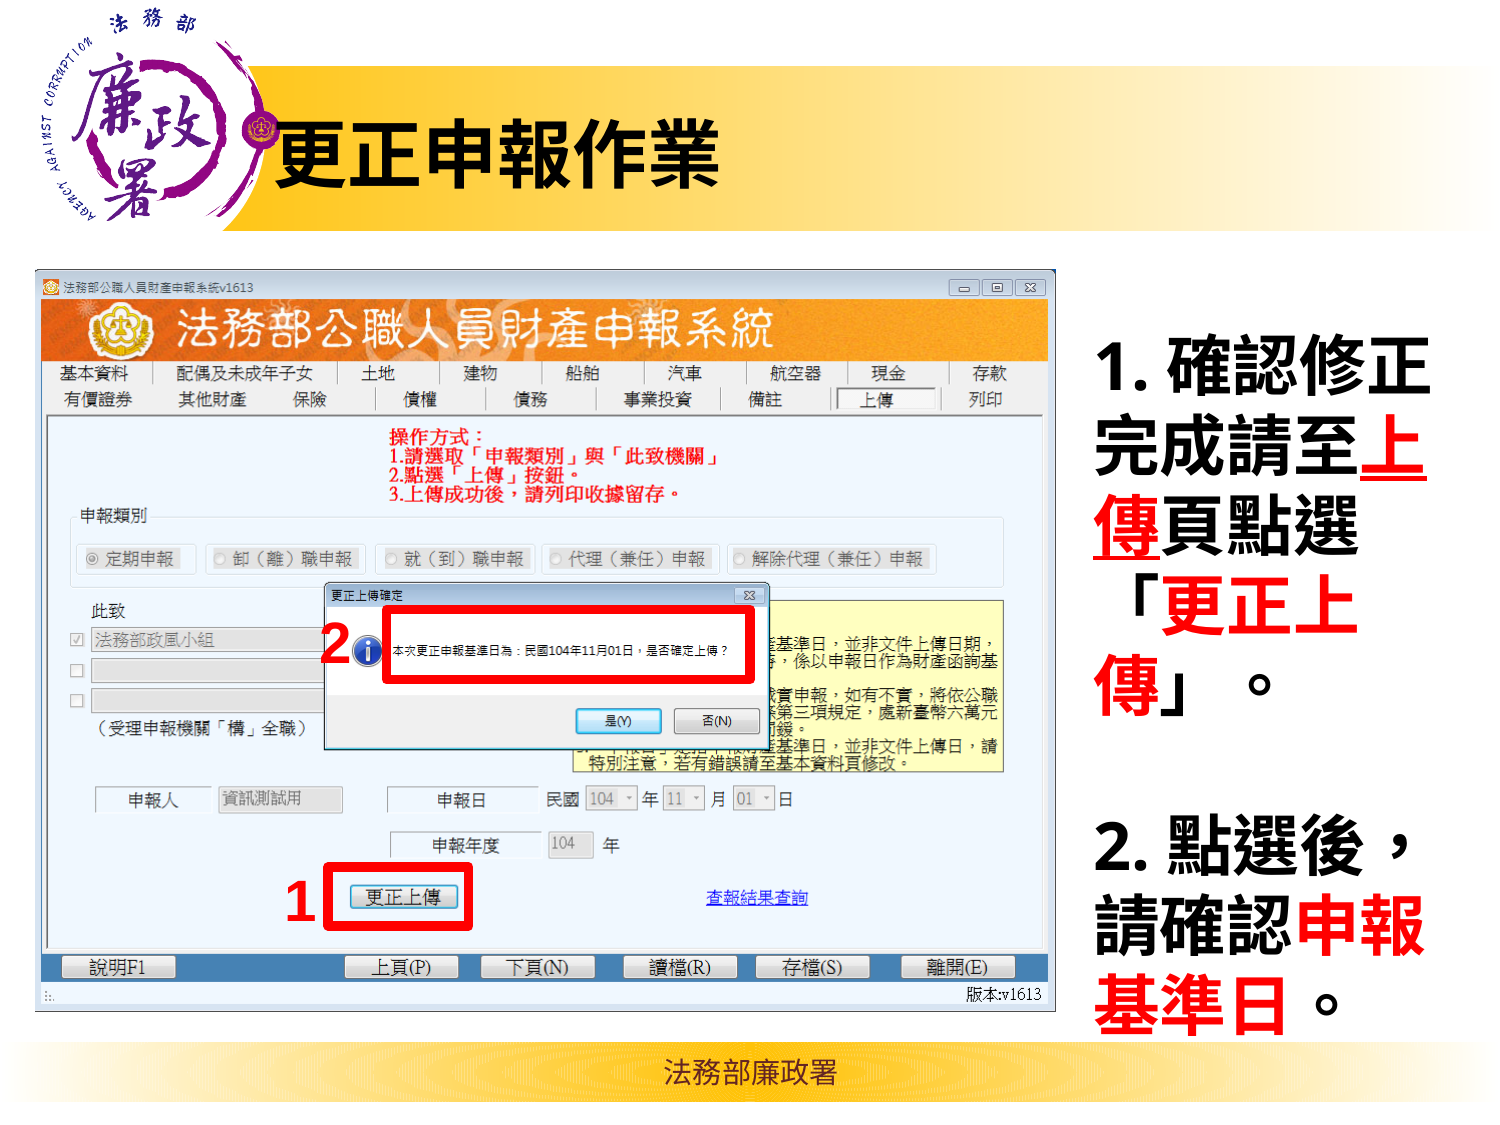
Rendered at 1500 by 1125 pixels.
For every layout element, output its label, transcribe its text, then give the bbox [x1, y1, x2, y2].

title 更正申報作業 [257, 70, 1426, 235]
text_box 1 [269, 855, 340, 942]
text_box 2 [304, 597, 371, 684]
text_box 法務部廉政署 [513, 1046, 989, 1107]
text_box 1.確認修正完成請至上傳頁點選「更正上傳」。 2.點選後，請確認申報基準日。 [1078, 316, 1500, 978]
picture [35, 269, 1056, 1012]
